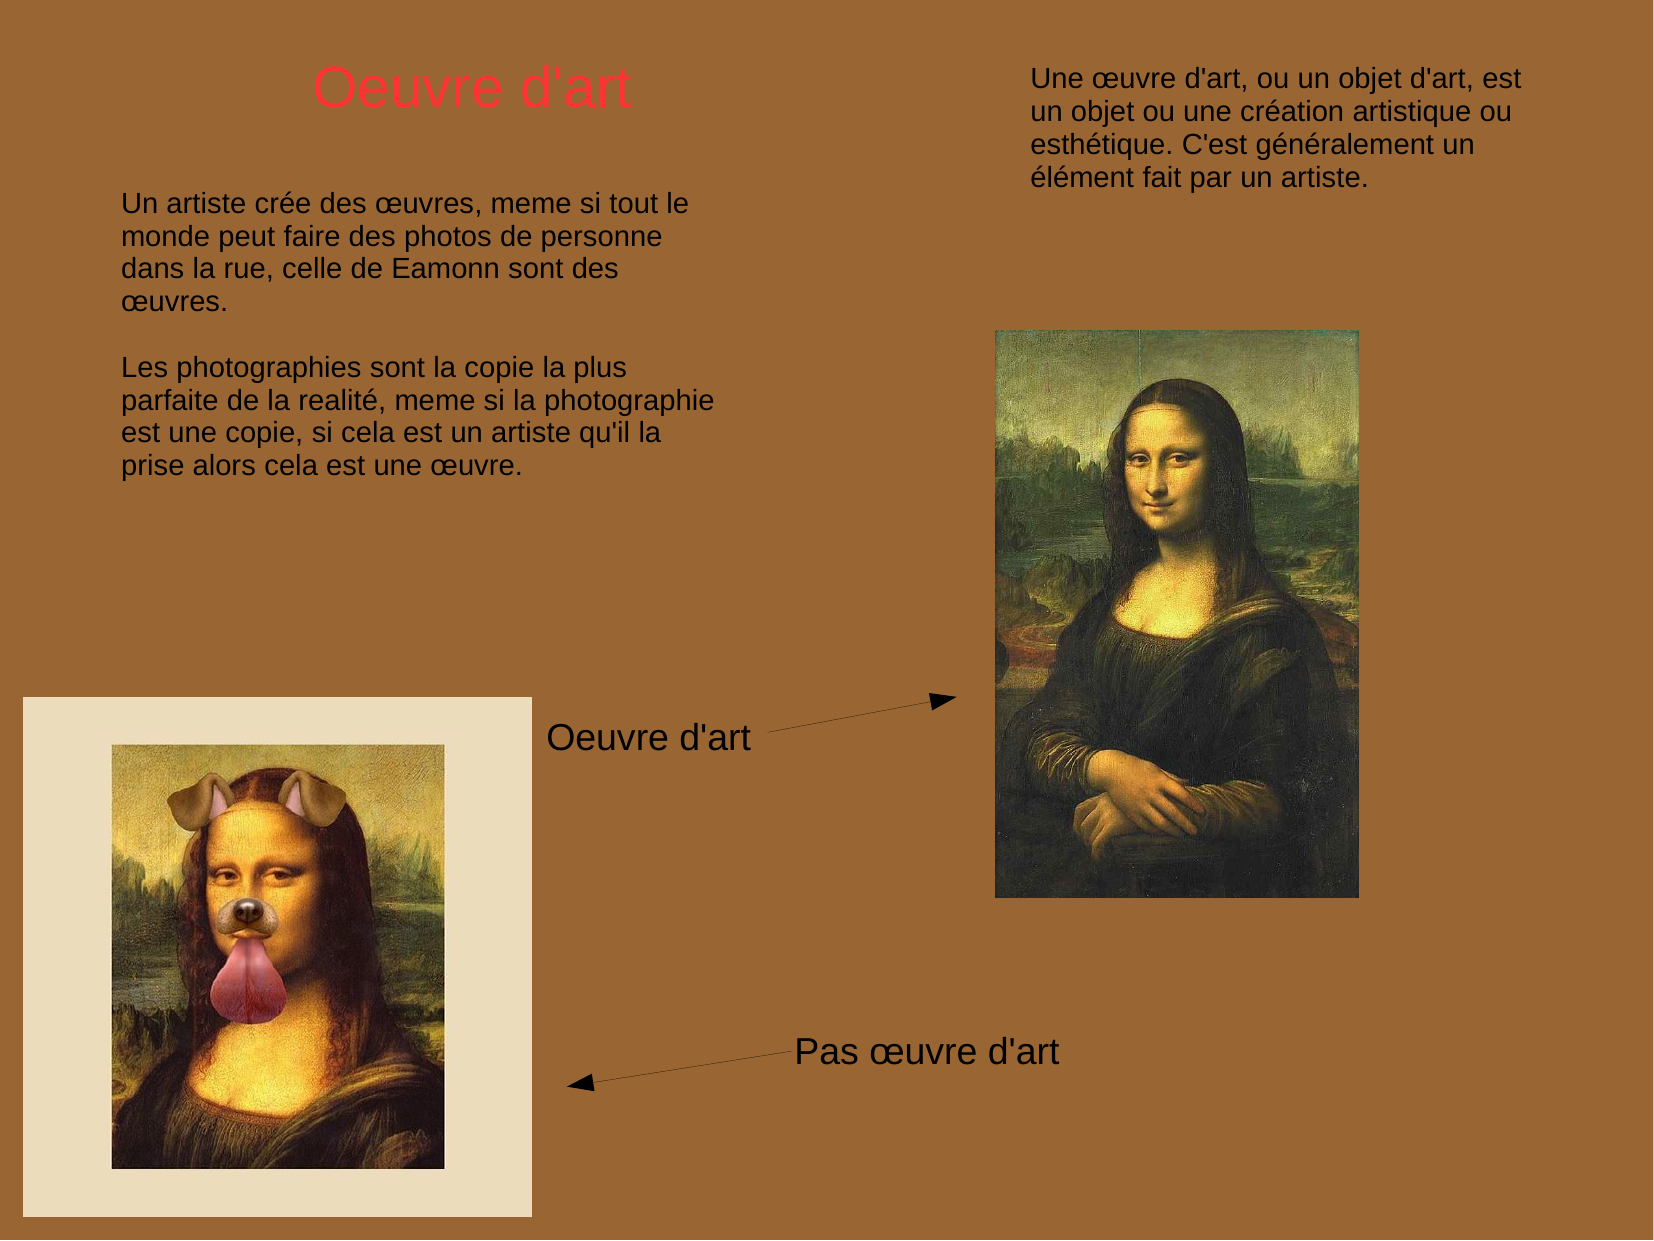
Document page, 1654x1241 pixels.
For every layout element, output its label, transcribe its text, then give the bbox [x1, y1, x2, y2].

picture [23, 697, 532, 1217]
text_box Pas œuvre d'art [779, 1023, 1075, 1123]
picture [995, 330, 1359, 898]
text_box Une œuvre d'art, ou un objet d'art, est un objet ou une création artistique ou esthétique. C'est généralement un élément fait par un artiste. [1015, 54, 1571, 201]
text_box Oeuvre d'art [236, 47, 709, 127]
text_box Un artiste crée des œuvres, meme si tout le monde peut faire des photos de personne dans la rue, celle de Eamonn sont des œuvres. Les photographies sont la copie la plus parfaite de la realité, meme si la photographie est une copie, si cela est un artiste qu'il la prise alors cela est une œuvre. [106, 179, 733, 490]
text_box Oeuvre d'art [532, 708, 768, 766]
